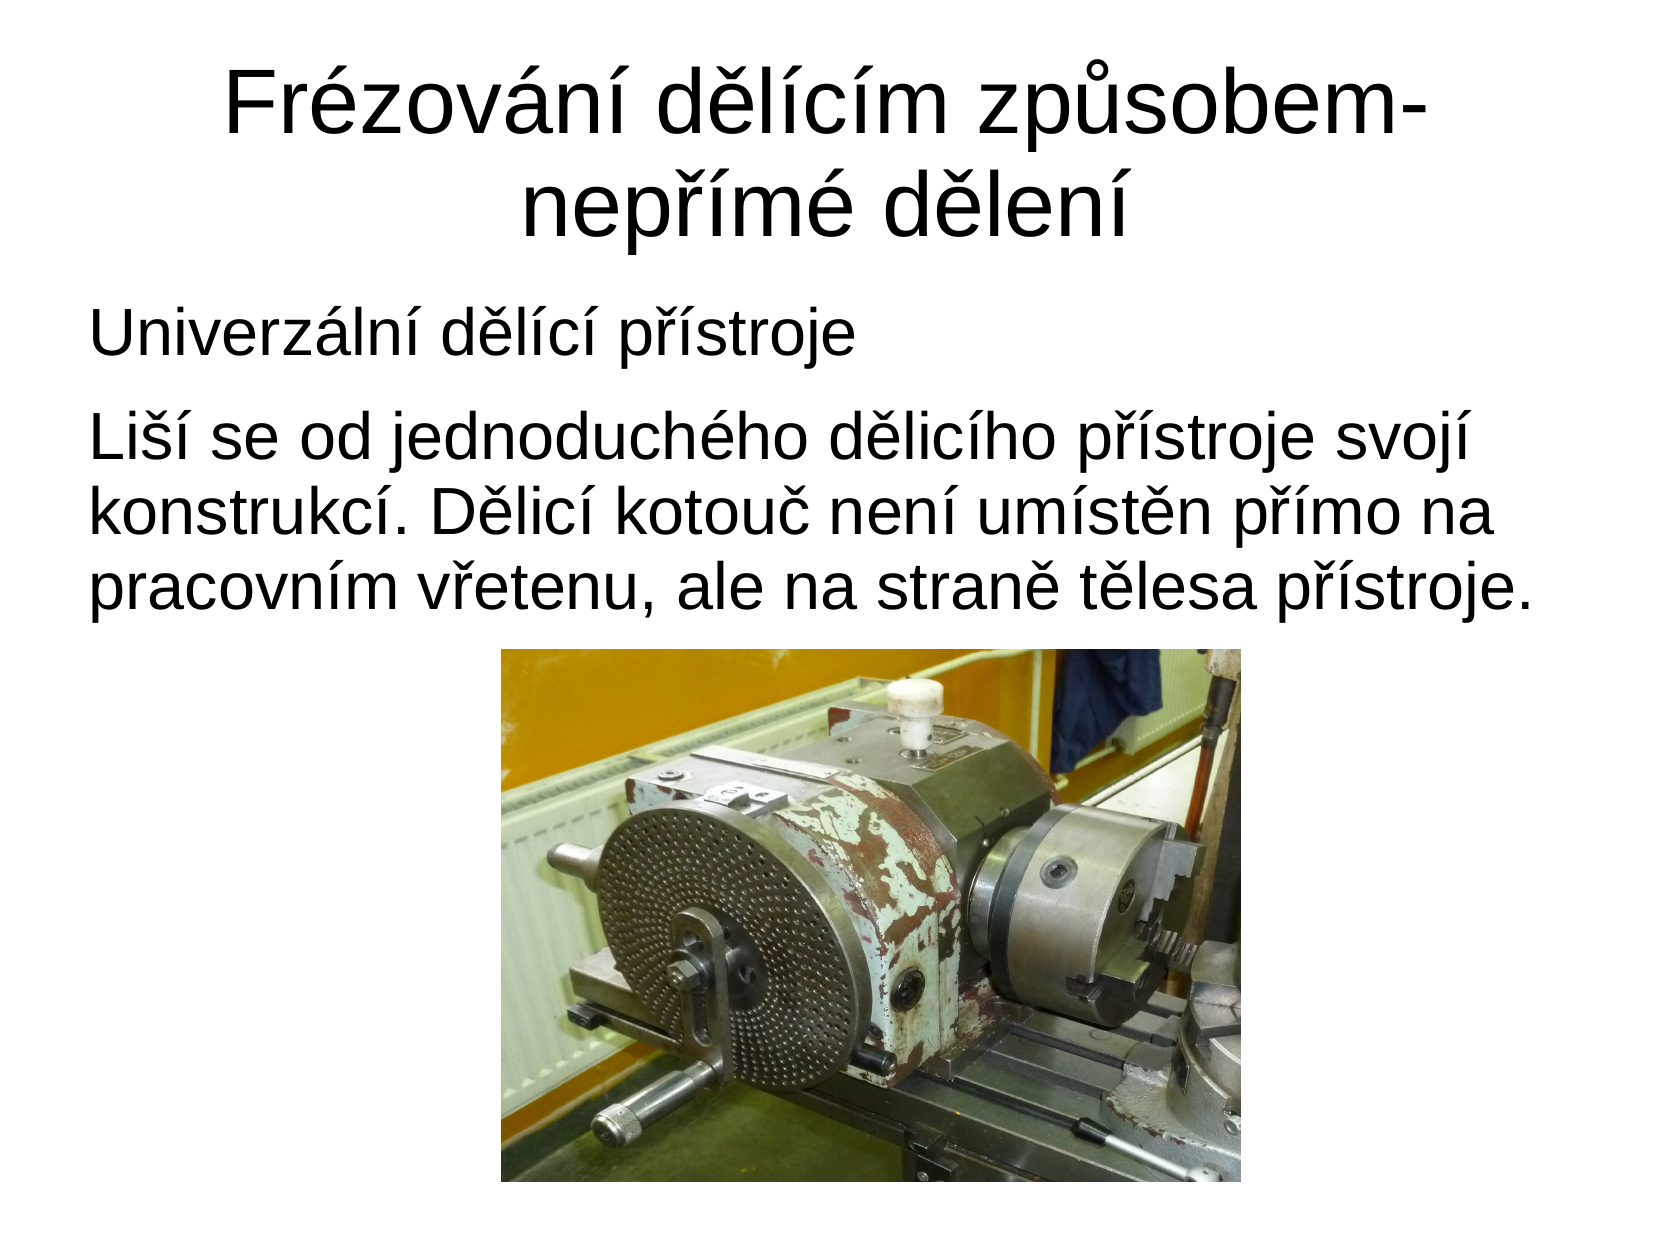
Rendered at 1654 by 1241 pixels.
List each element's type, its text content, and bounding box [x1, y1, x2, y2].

list Univerzální dělící přístroje Liší se od jednoduchého dělicího přístroje svojí konstrukcí. Dělicí kotouč není umístěn přímo na pracovním vřetenu, ale na straně tělesa přístroje. [88, 295, 1571, 1114]
picture [501, 649, 1241, 1182]
title Frézování dělícím způsobem- nepřímé dělení [82, 49, 1571, 257]
